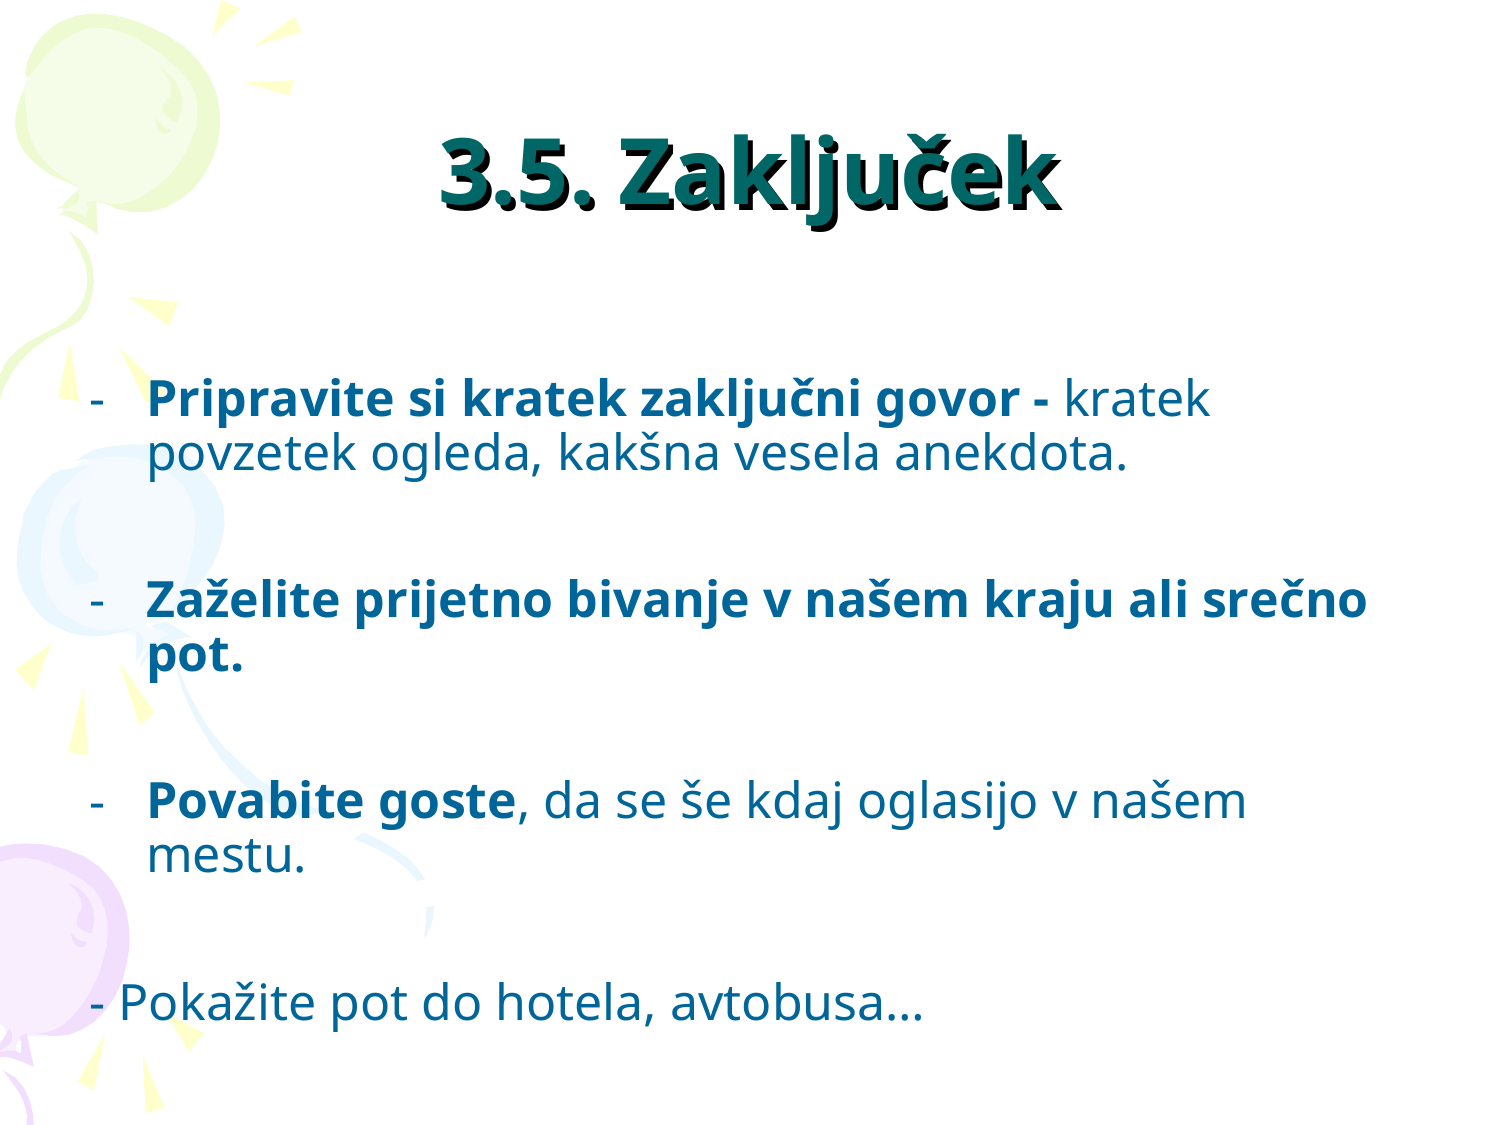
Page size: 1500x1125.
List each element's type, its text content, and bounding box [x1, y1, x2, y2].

list Pripravite si kratek zaključni govor - kratek povzetek ogleda, kakšna vesela anekdota. Zaželite prijetno bivanje v našem kraju ali srečno pot. Povabite goste, da se še kdaj oglasijo v našem mestu. - Pokažite pot do hotela, avtobusa… [75, 262, 1426, 994]
title 3.5. Zaključek [72, 16, 1426, 233]
